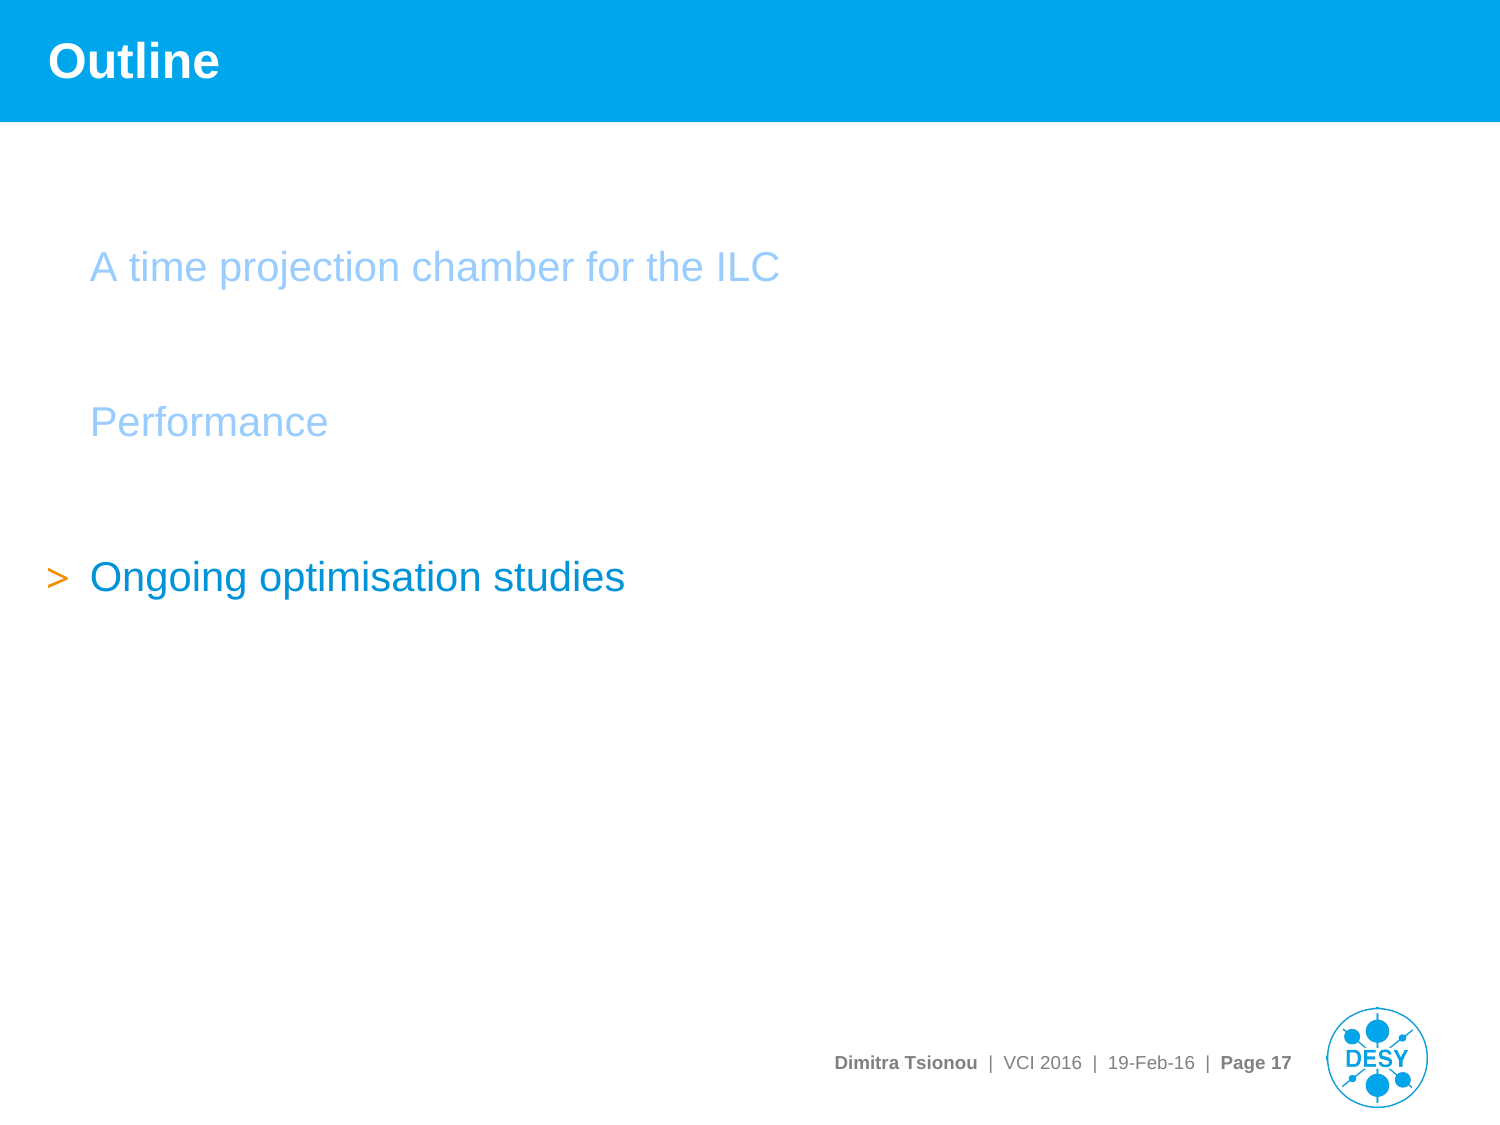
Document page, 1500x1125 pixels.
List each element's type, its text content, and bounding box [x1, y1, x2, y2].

picture [1326, 1007, 1428, 1108]
list A time projection chamber for the ILC Performance Ongoing optimisation studies [46, 160, 1444, 813]
title Outline [47, 16, 1446, 107]
